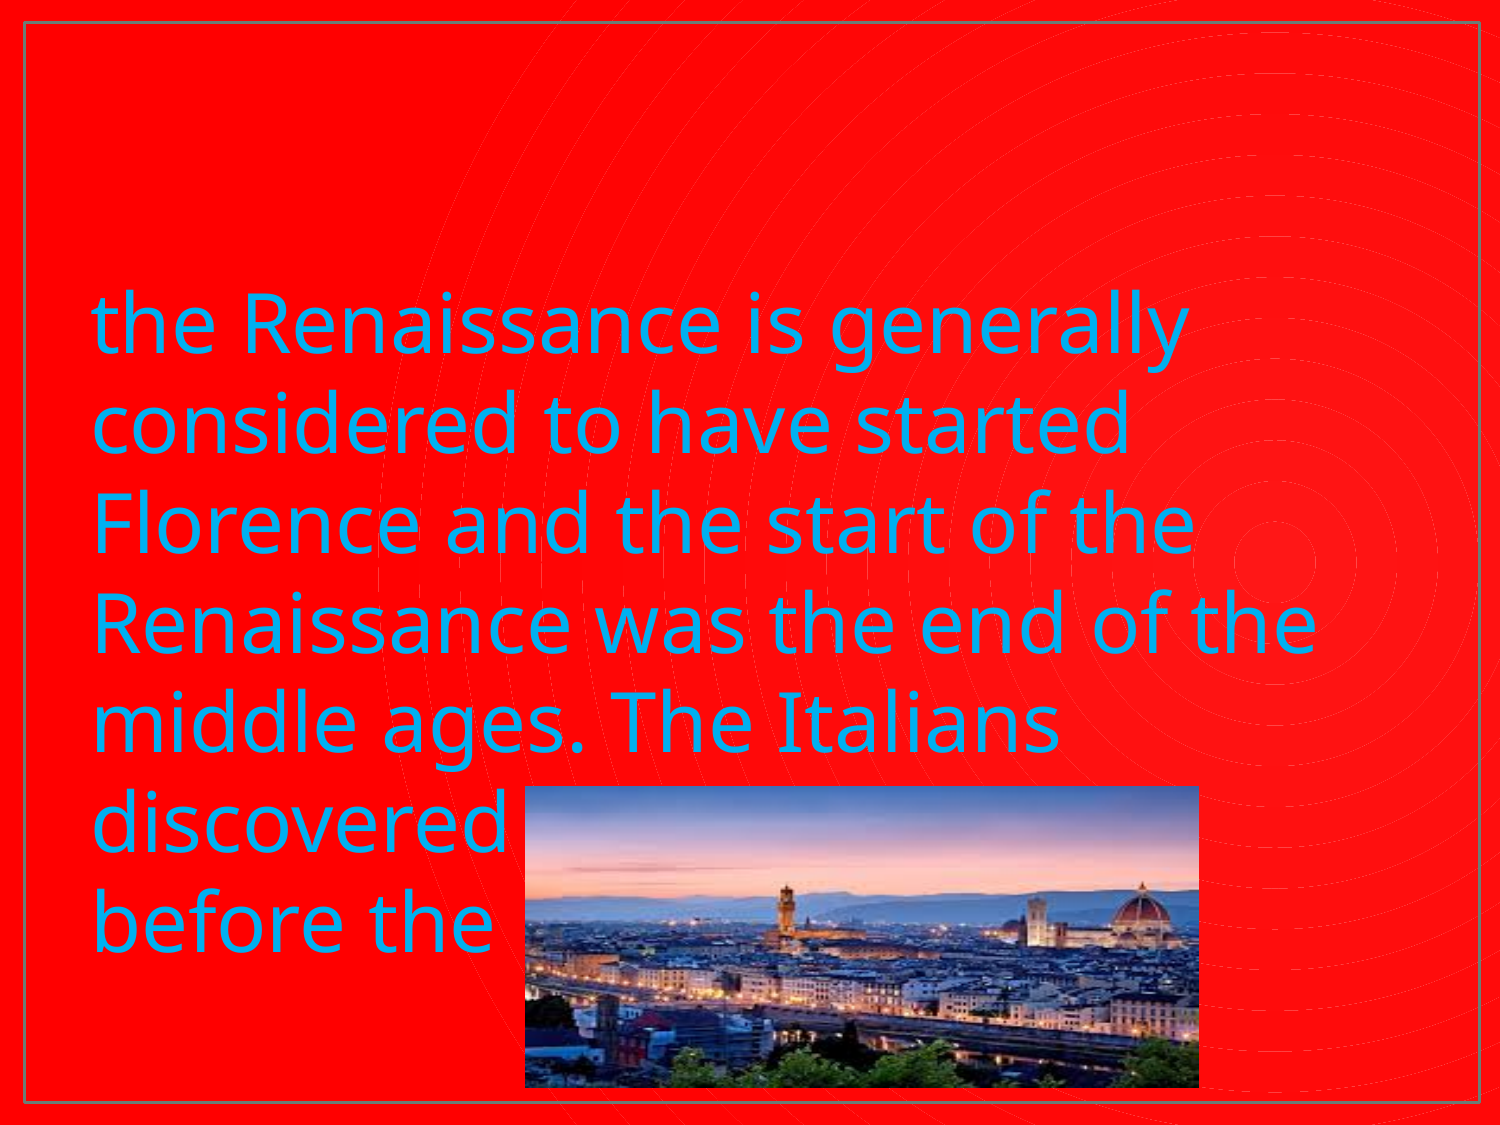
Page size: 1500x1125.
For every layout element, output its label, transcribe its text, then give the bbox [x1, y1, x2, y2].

picture [525, 786, 1199, 1088]
list the Renaissance is generally considered to have started Florence and the start of the Renaissance was the end of the middle ages. The Italians discovered that the people before the lived differently. [75, 262, 1426, 1005]
